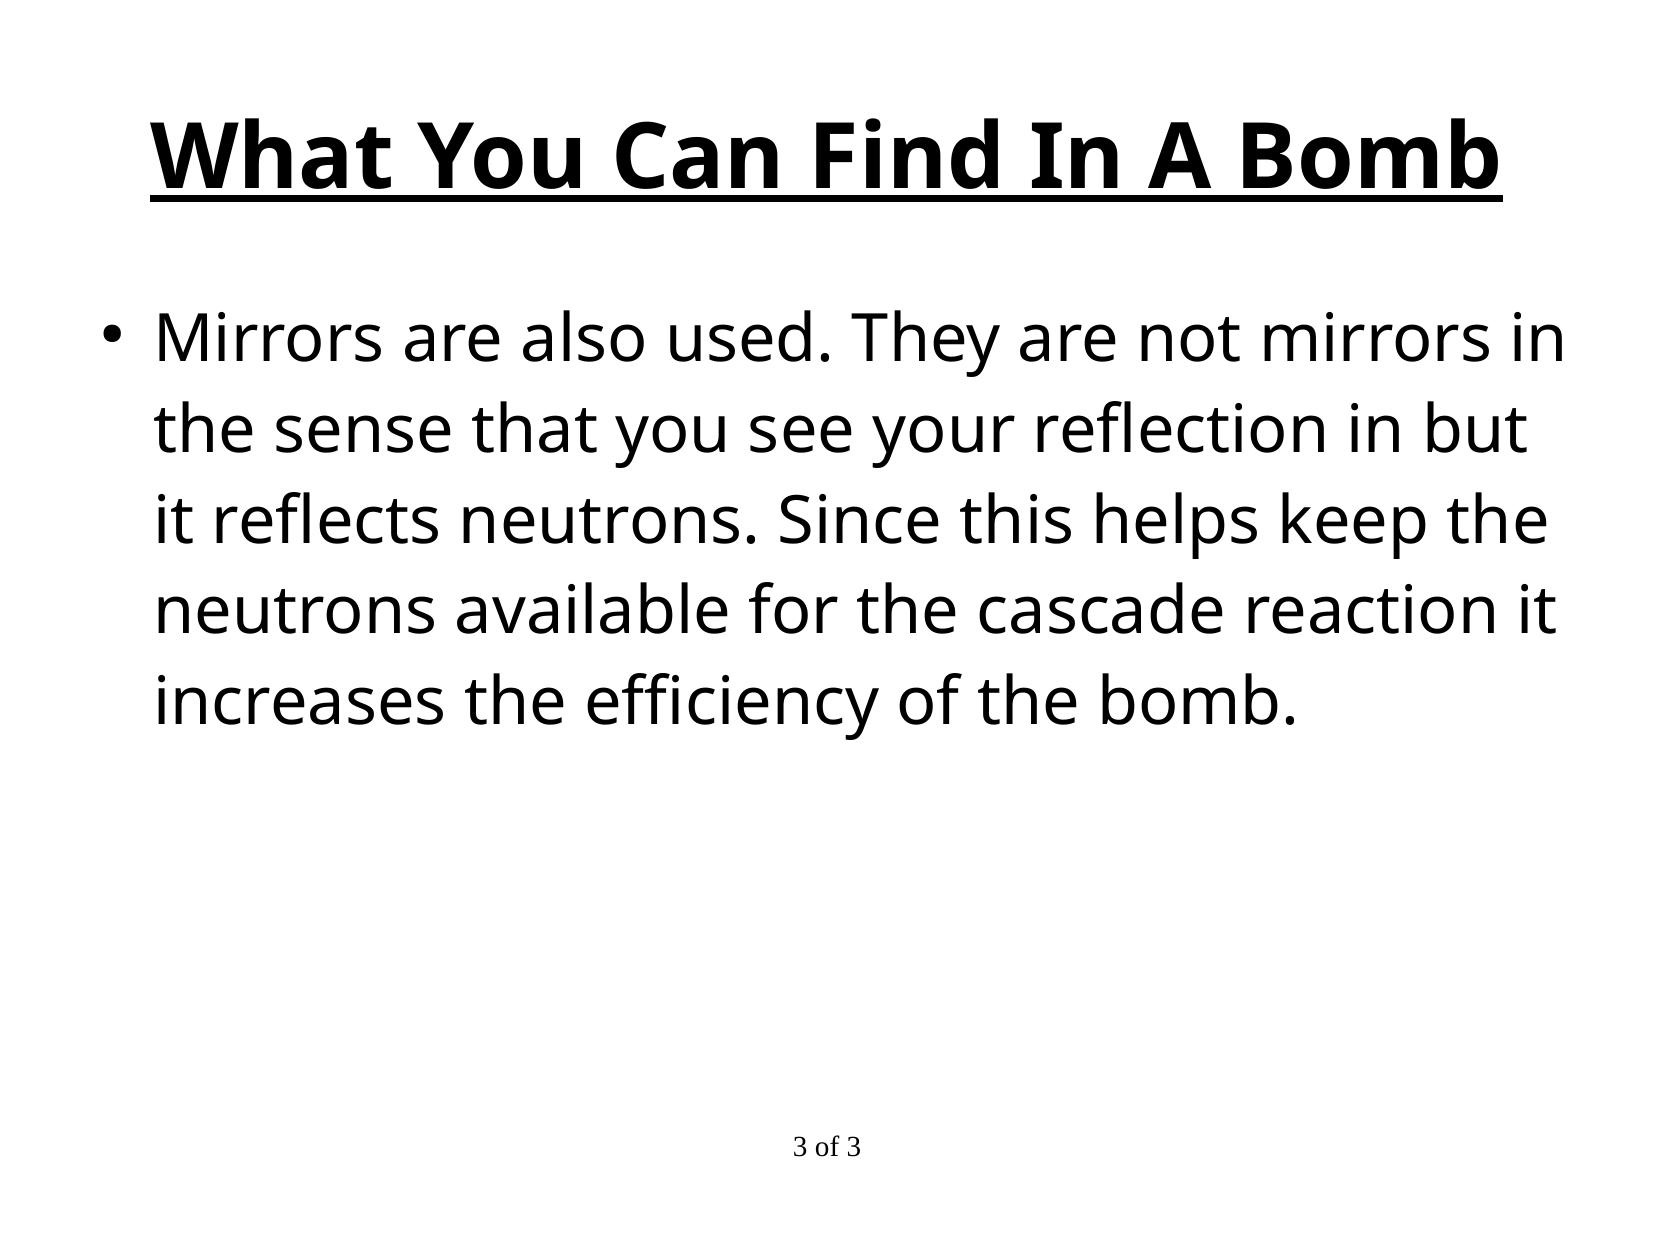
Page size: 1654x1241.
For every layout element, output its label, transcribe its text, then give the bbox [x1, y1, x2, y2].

list Mirrors are also used. They are not mirrors in the sense that you see your reflection in but it reflects neutrons. Since this helps keep the neutrons available for the cascade reaction it increases the efficiency of the bomb. [82, 290, 1571, 1010]
title What You Can Find In A Bomb [82, 49, 1571, 257]
